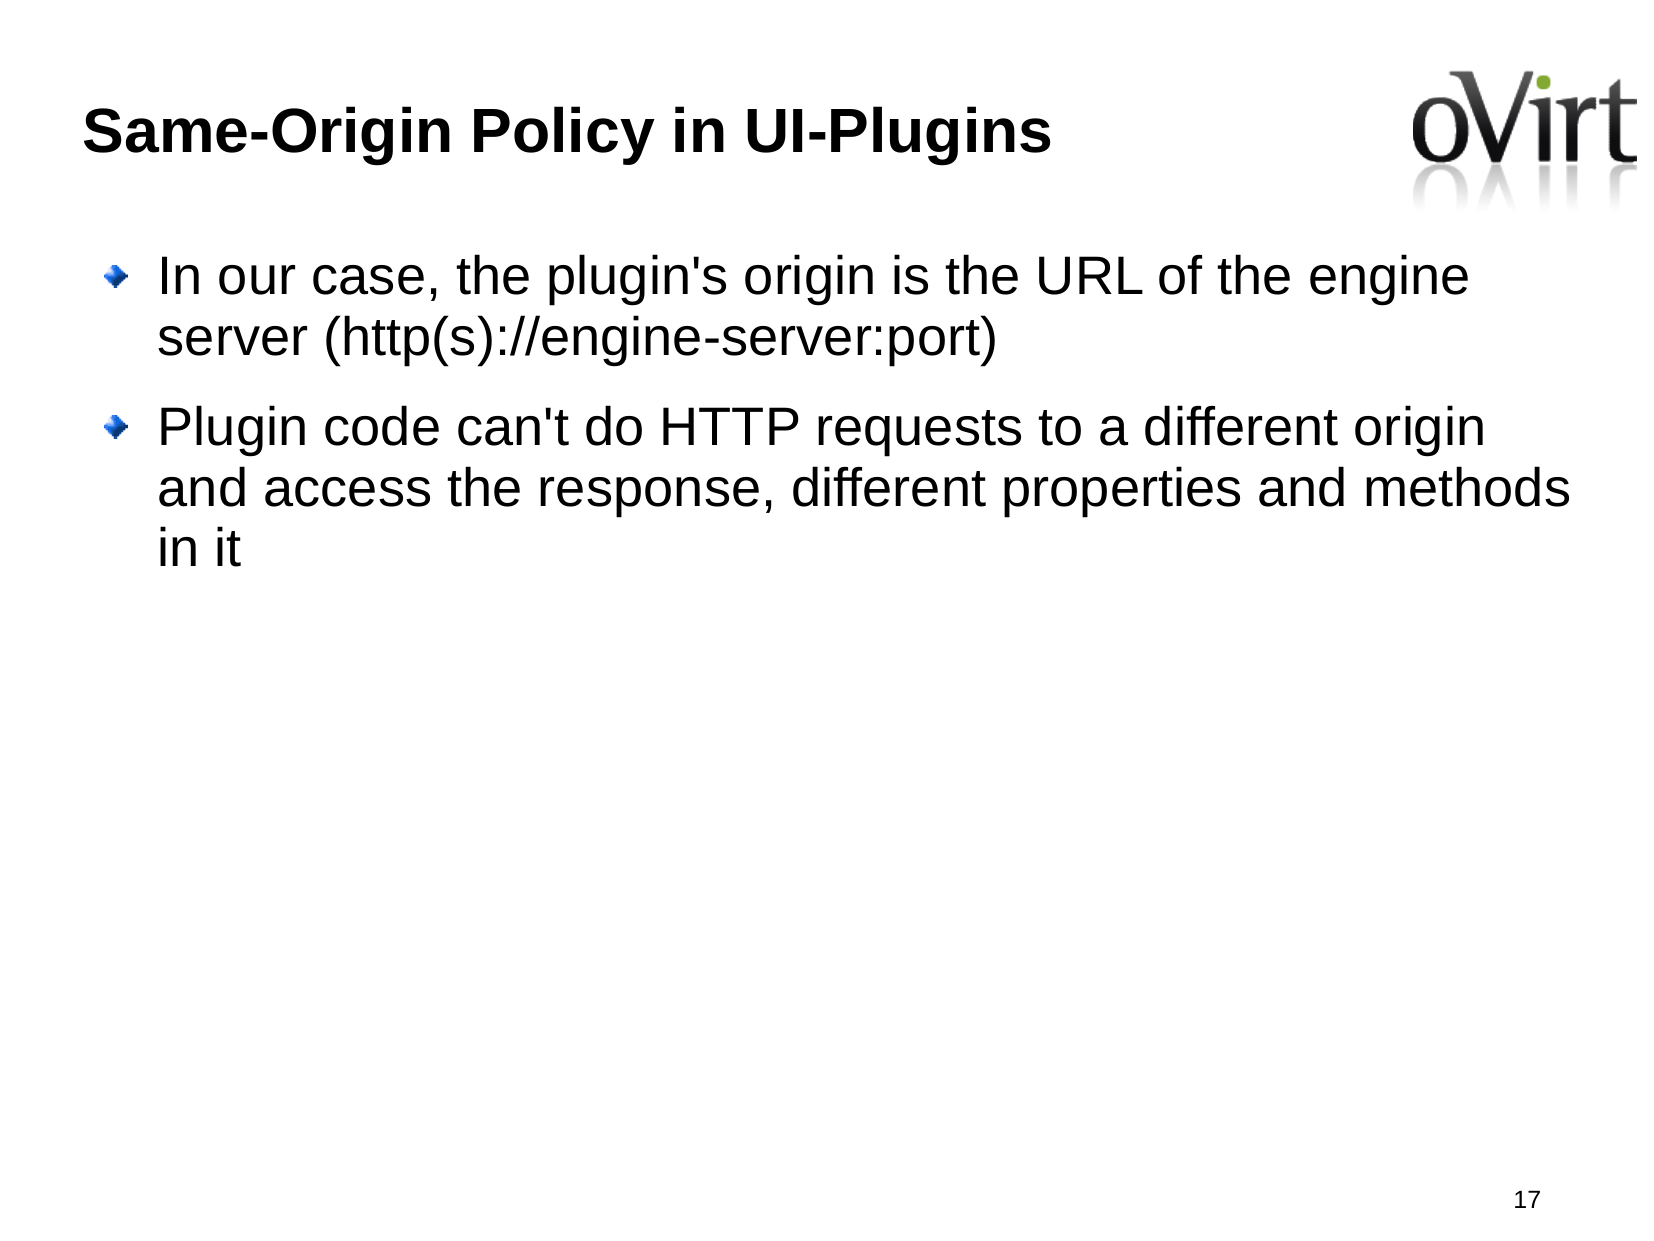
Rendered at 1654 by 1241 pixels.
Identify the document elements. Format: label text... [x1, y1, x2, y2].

picture [1413, 63, 1637, 212]
list In our case, the plugin's origin is the URL of the engine server (http(s)://engine-server:port) Plugin code can't do HTTP requests to a different origin and access the response, different properties and methods in it [86, 246, 1576, 1040]
title Same-Origin Policy in UI-Plugins [82, 37, 1303, 226]
